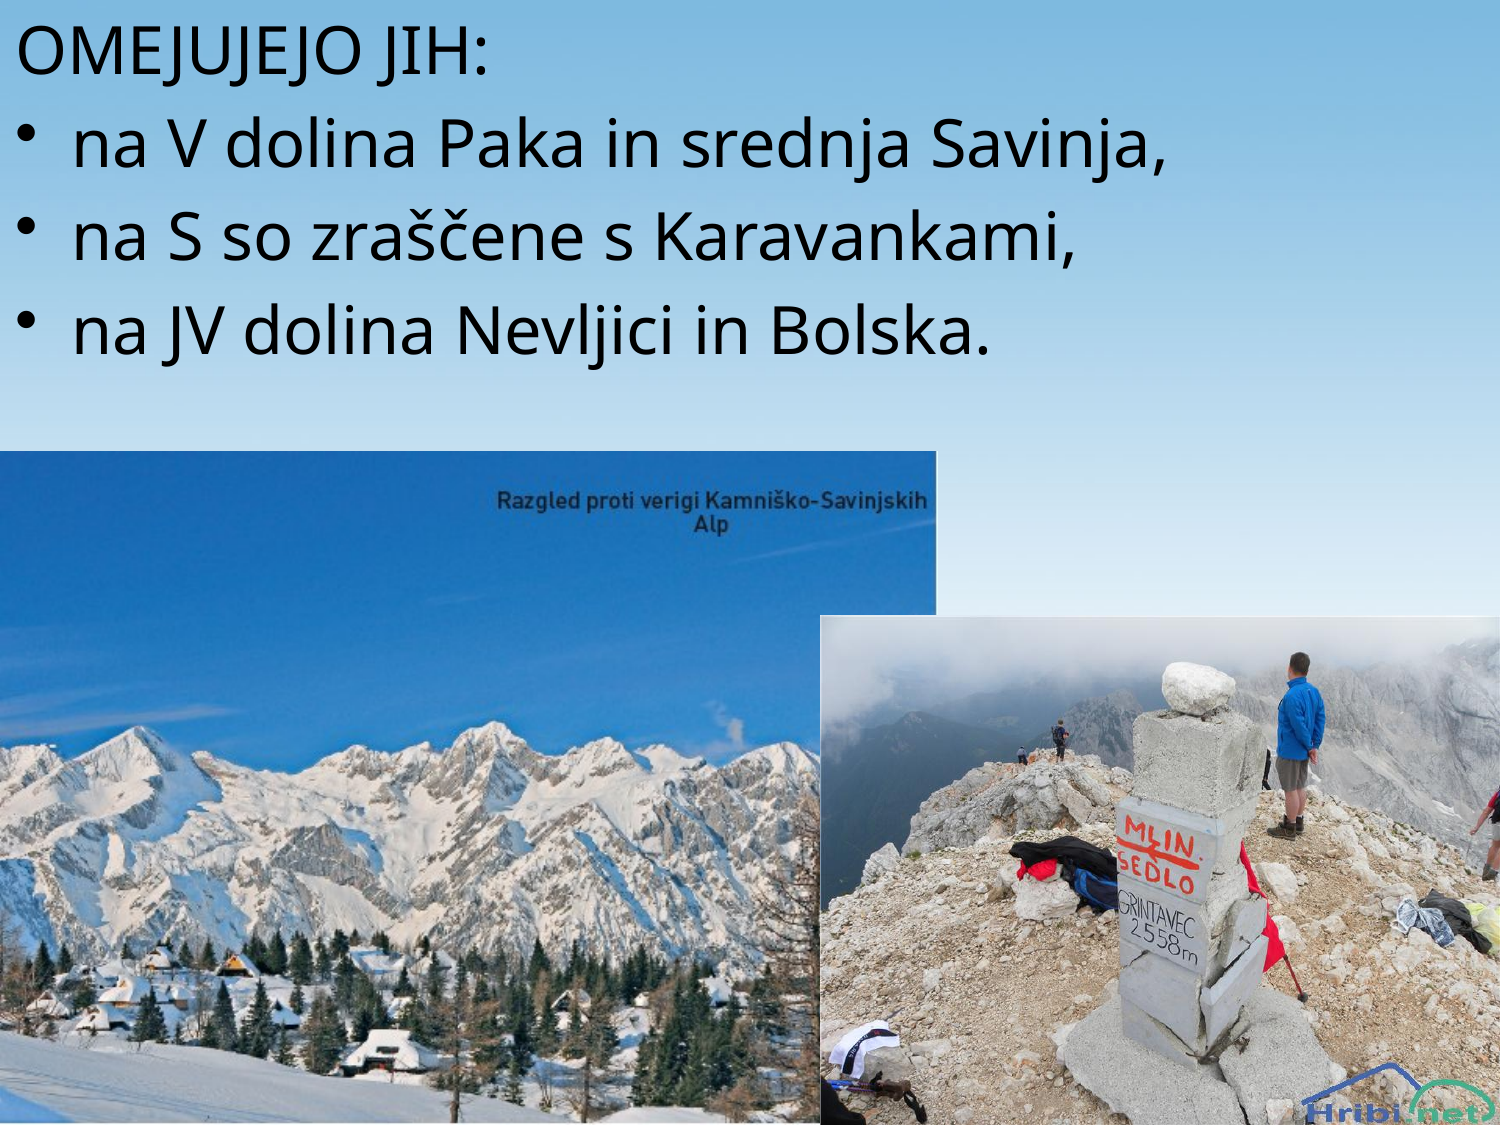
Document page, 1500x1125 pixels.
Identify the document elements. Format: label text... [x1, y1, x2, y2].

list OMEJUJEJO JIH: na V dolina Paka in srednja Savinja, na S so zraščene s Karavankami, na JV dolina Nevljici in Bolska. [0, 0, 1500, 615]
picture [0, 451, 1500, 1125]
